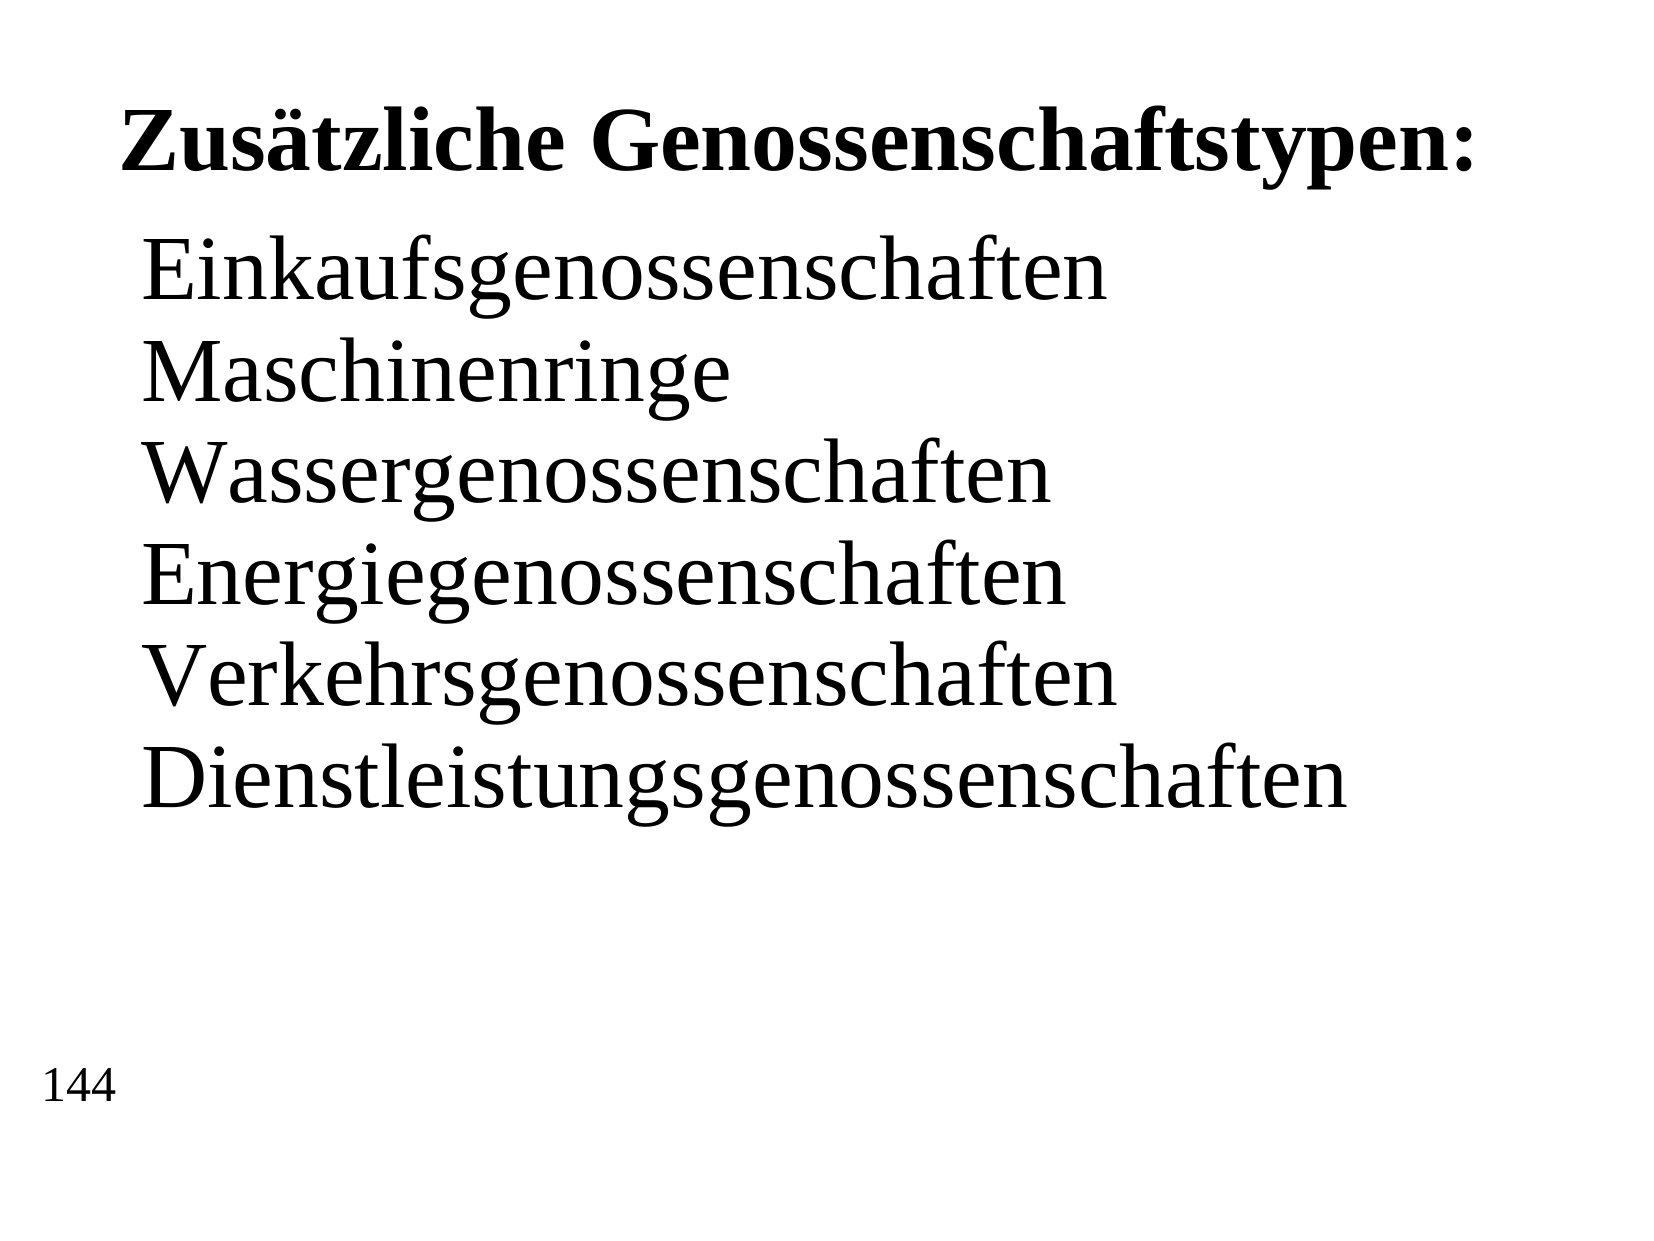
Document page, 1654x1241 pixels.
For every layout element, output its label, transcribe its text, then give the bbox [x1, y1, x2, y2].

text_box Zusätzliche Genossenschaftstypen: Einkaufsgenossenschaften Maschinenringe Wassergenossenschaften Energiegenossenschaften Verkehrsgenossenschaften Dienstleistungsgenossenschaften [118, 88, 1508, 945]
text_box <Nummer> [41, 1057, 277, 1118]
